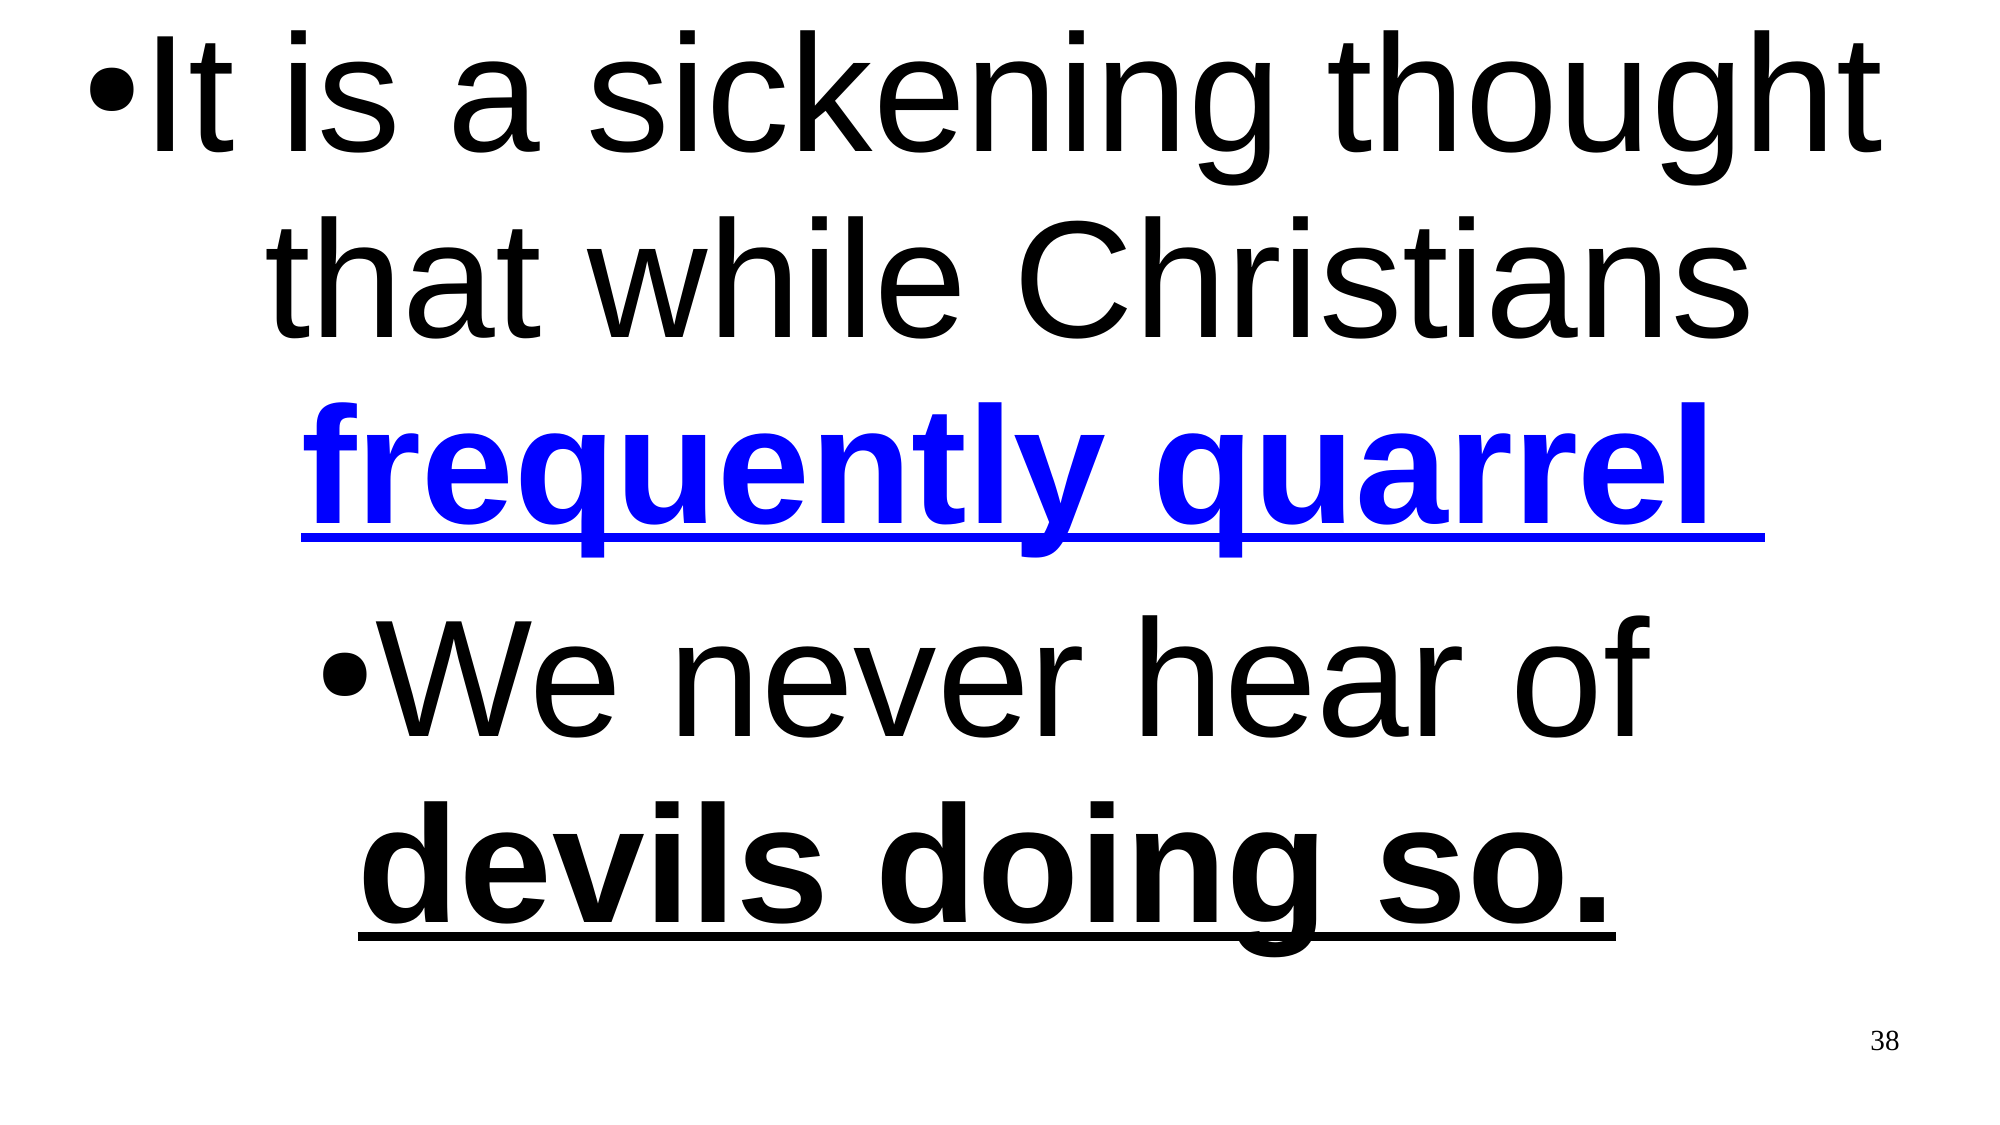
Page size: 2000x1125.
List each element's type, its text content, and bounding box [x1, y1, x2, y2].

list It is a sickening thought that while Christians frequently quarrel We never hear of devils doing so. [0, 0, 1996, 1123]
